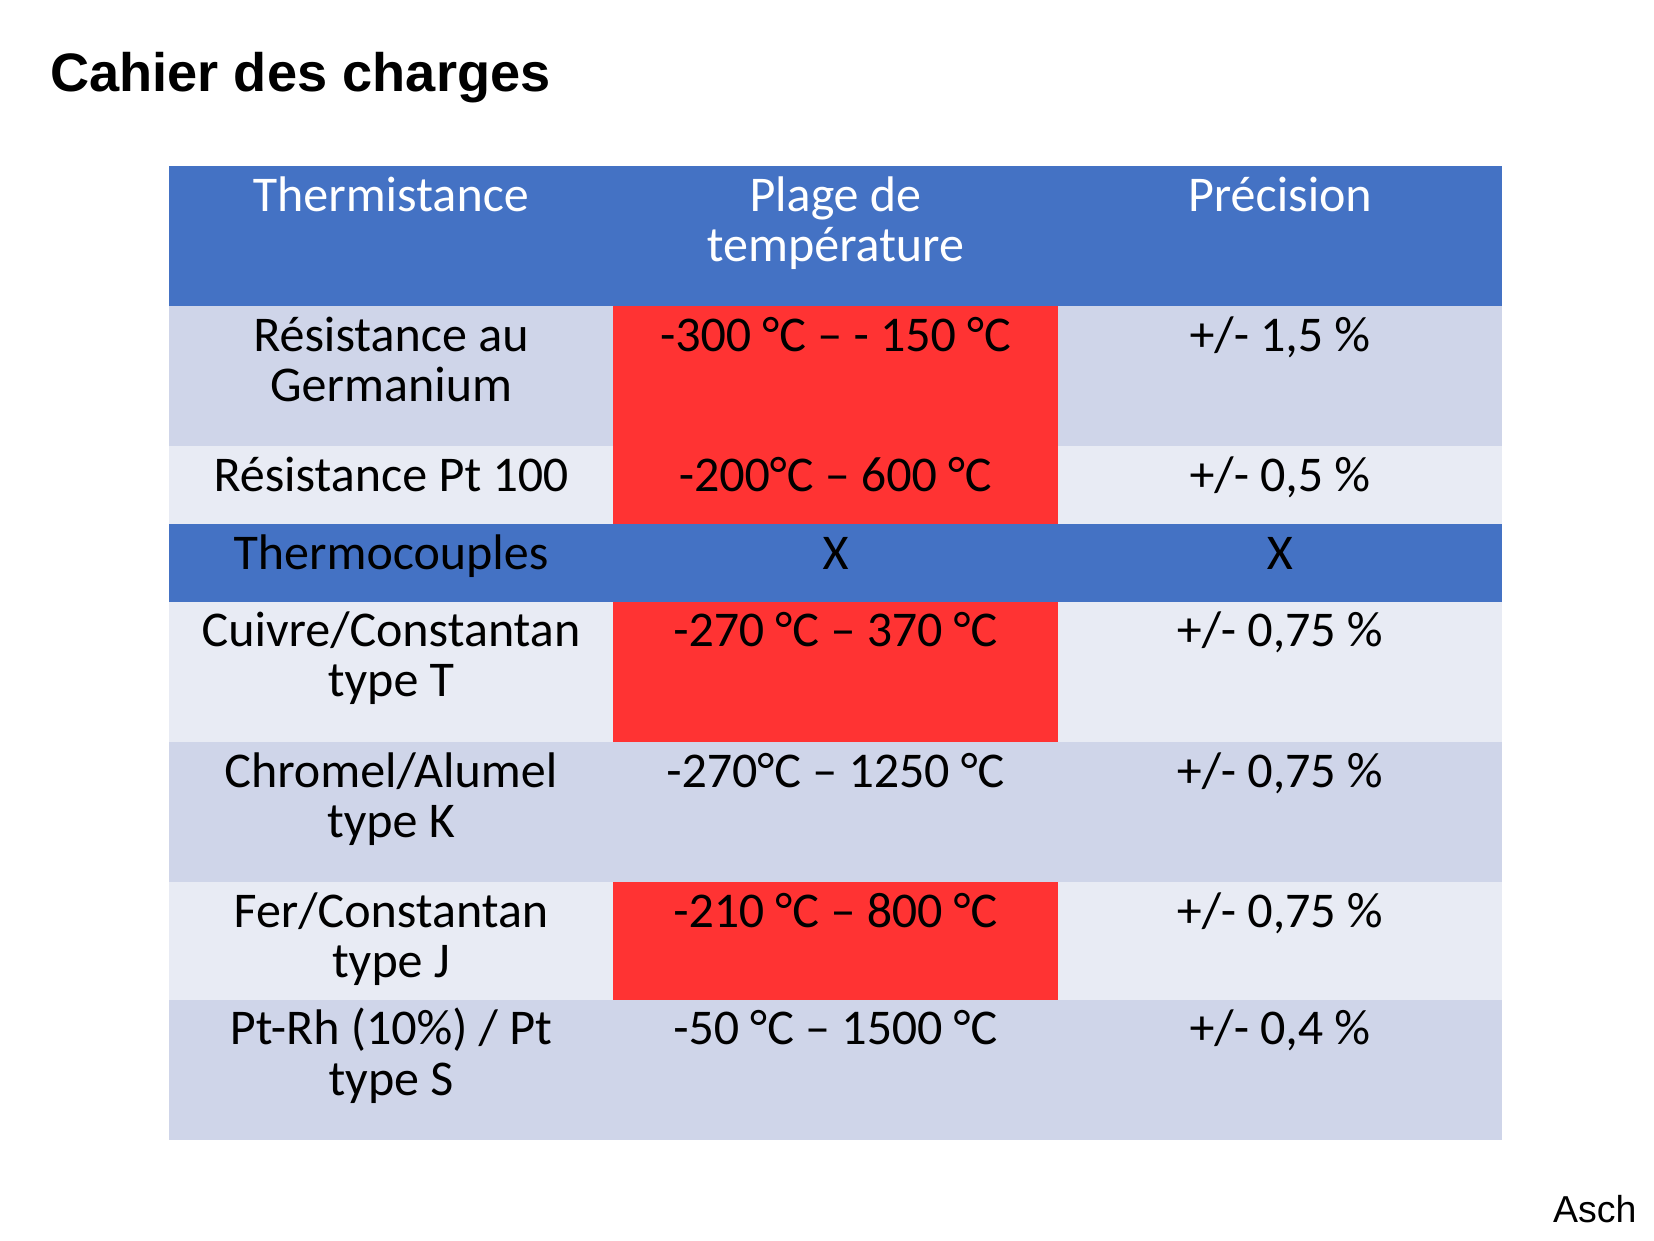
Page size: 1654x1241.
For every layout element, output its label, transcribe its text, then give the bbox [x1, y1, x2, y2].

table_cell -210 °C – 800 °C [613, 882, 1058, 1000]
table_cell Pt-Rh (10%) / Pt type S [169, 1000, 613, 1140]
table_cell Thermocouples [169, 524, 613, 602]
table_cell +/- 0,75 % [1058, 602, 1502, 742]
table_cell +/- 0,75 % [1058, 742, 1502, 882]
table_cell -50 °C – 1500 °C [613, 1000, 1058, 1140]
table_cell +/- 0,75 % [1058, 882, 1502, 1000]
text_box Cahier des charges [35, 35, 721, 113]
table_cell Fer/Constantan type J [169, 882, 613, 1000]
table_cell -270°C – 1250 °C [613, 742, 1058, 882]
table_cell X [613, 524, 1058, 602]
table_cell +/- 0,5 % [1058, 446, 1502, 524]
table_header Précision [1058, 166, 1502, 306]
table_cell Résistance au Germanium [169, 306, 613, 446]
table_cell X [1058, 524, 1502, 602]
table_cell Cuivre/Constantan type T [169, 602, 613, 742]
table_cell +/- 0,4 % [1058, 1000, 1502, 1140]
text_box Asch [1169, 1181, 1654, 1239]
table_cell +/- 1,5 % [1058, 306, 1502, 446]
table_cell -270 °C – 370 °C [613, 602, 1058, 742]
table_cell Résistance Pt 100 [169, 446, 613, 524]
table_header Plage de température [613, 166, 1058, 306]
table_cell Chromel/Alumel type K [169, 742, 613, 882]
table_cell -300 °C – - 150 °C [613, 306, 1058, 446]
table_cell -200°C – 600 °C [613, 446, 1058, 524]
table_header Thermistance [169, 166, 613, 306]
